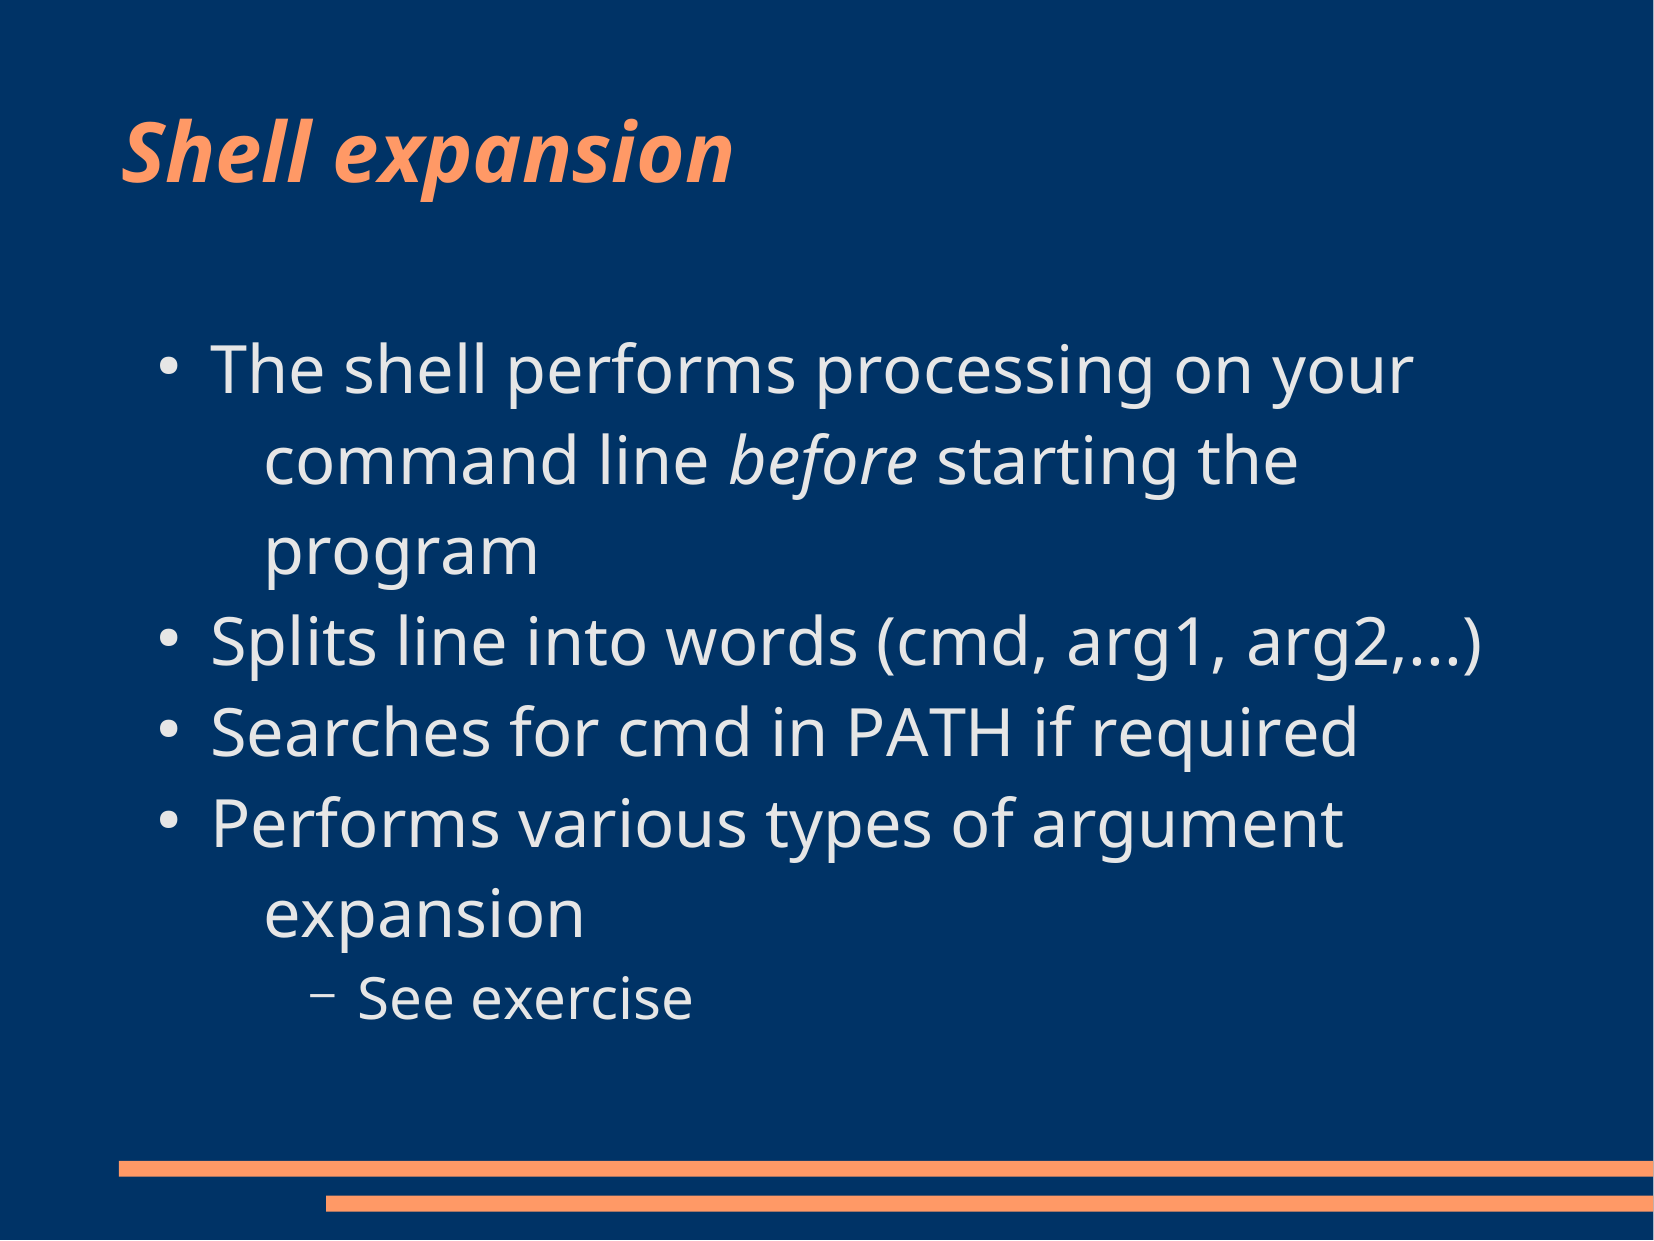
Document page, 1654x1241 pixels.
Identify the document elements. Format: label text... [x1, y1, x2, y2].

title Shell expansion [121, 46, 1534, 254]
list The shell performs processing on your command line before starting the program Splits line into words (cmd, arg1, arg2,...) Searches for cmd in PATH if required Performs various types of argument expansion See exercise [121, 322, 1561, 1132]
